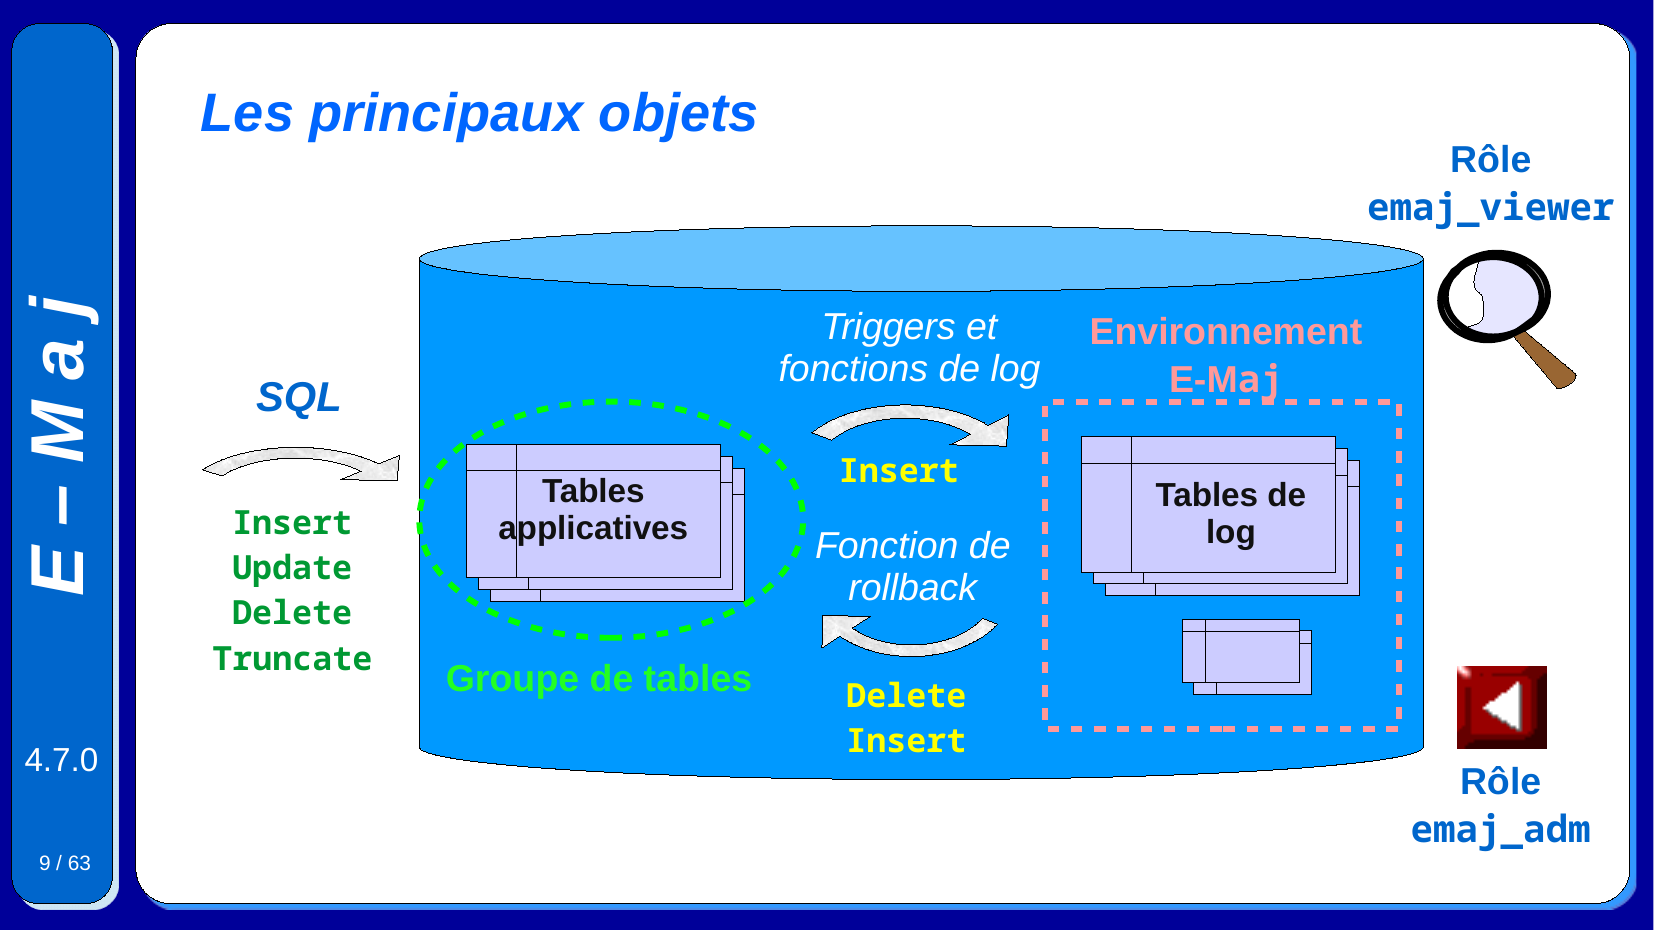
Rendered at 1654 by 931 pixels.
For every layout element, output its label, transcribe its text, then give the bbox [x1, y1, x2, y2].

text_box Rôle emaj_viewer [1352, 131, 1631, 233]
text_box Insert Update Delete Truncate [183, 491, 402, 661]
text_box SQL [194, 366, 404, 428]
text_box [419, 260, 1424, 780]
text_box Rôle emaj_adm [1395, 752, 1609, 855]
text_box Groupe de tables [431, 649, 768, 707]
text_box Fonction de rollback [755, 516, 1070, 616]
list Pour des actions comme : renommer la table, changer son schéma, ajouter/supprimer/renommer une colonne, changer le type d’une colonne La table de log doit aussi changer de structure 3 étapes Sortie de la table de son groupe de tables ALTER TABLE Entrée de la table dans son groupe de tables Contrainte : un rollback E-Maj à une marque antérieure ne pourra pas remonter au-delà du changement de structure Idem pour renommer une séquence ou changer son schéma [419, 225, 1424, 292]
picture [1457, 666, 1547, 749]
text_box Triggers et fonctions de log [761, 298, 1058, 398]
text_box Tables applicatives [448, 465, 739, 557]
title Les principaux objets [200, 34, 1575, 191]
text_box Delete Insert [802, 664, 1010, 759]
text_box Tables de log [1138, 468, 1323, 561]
text_box [1440, 252, 1577, 389]
text_box Insert [817, 439, 981, 494]
text_box Environnement E-Maj [1074, 303, 1378, 404]
text_box [202, 447, 400, 481]
